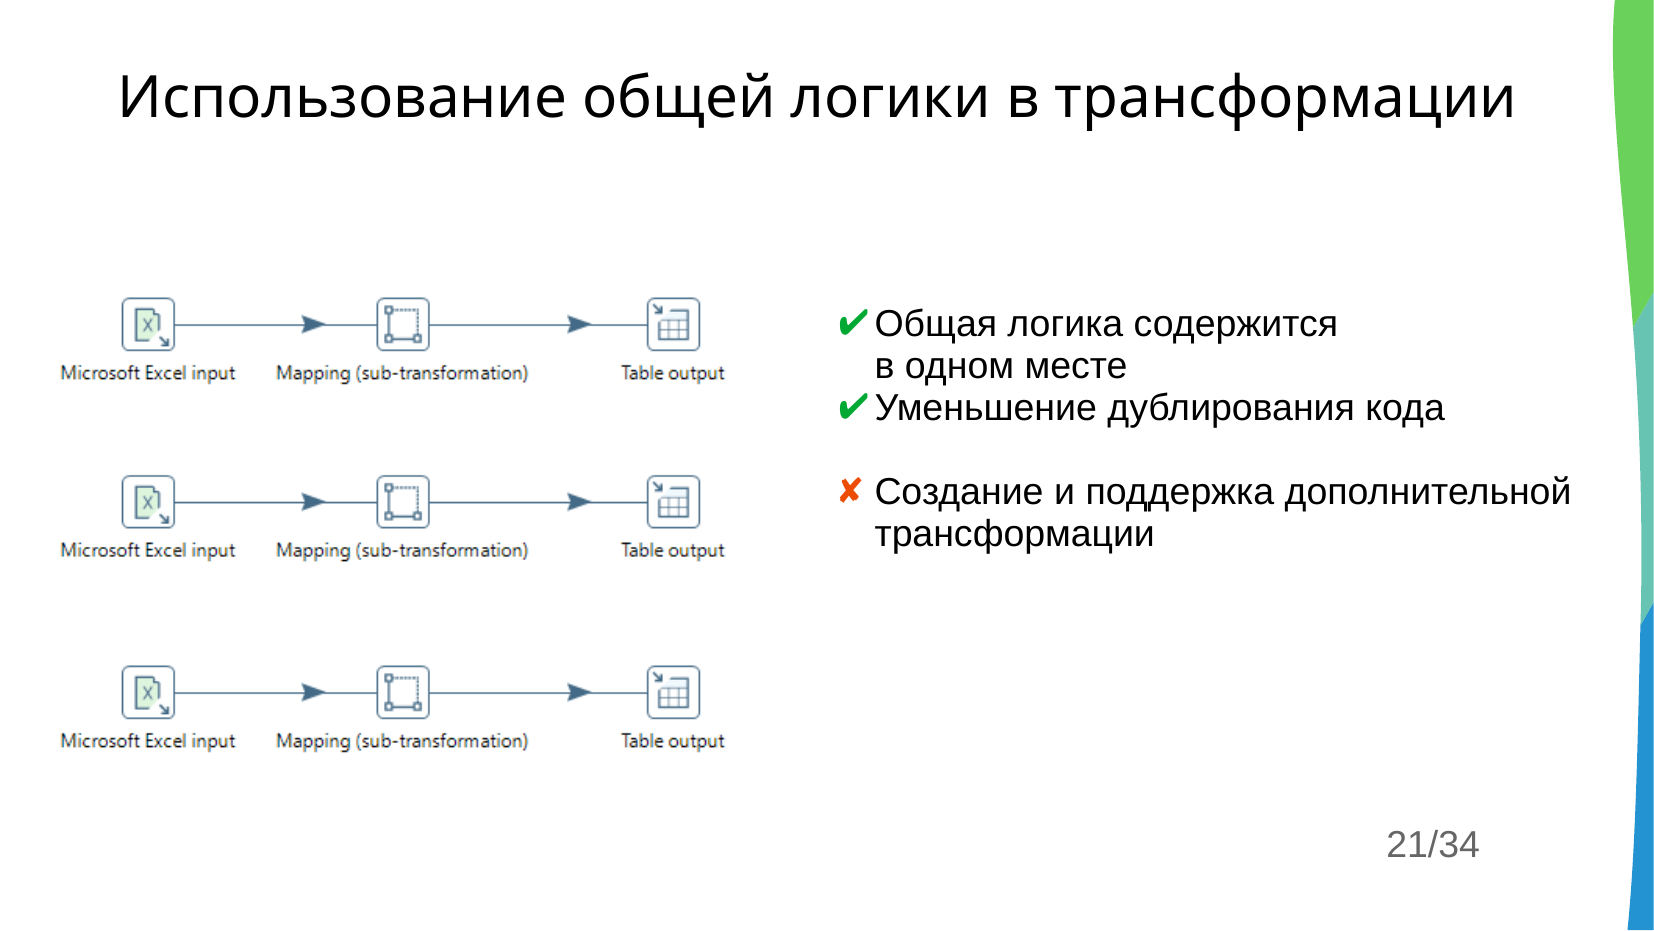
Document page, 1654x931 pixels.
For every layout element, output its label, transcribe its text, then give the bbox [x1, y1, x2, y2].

title Использование общей логики в трансформации [104, 0, 1530, 220]
text_box Общая логика содержится в одном месте Уменьшение дублирования кода Создание и поддержка дополнительной трансформации [824, 295, 1587, 605]
picture [22, 238, 827, 798]
text_box <номер>/34 [1380, 815, 1616, 873]
